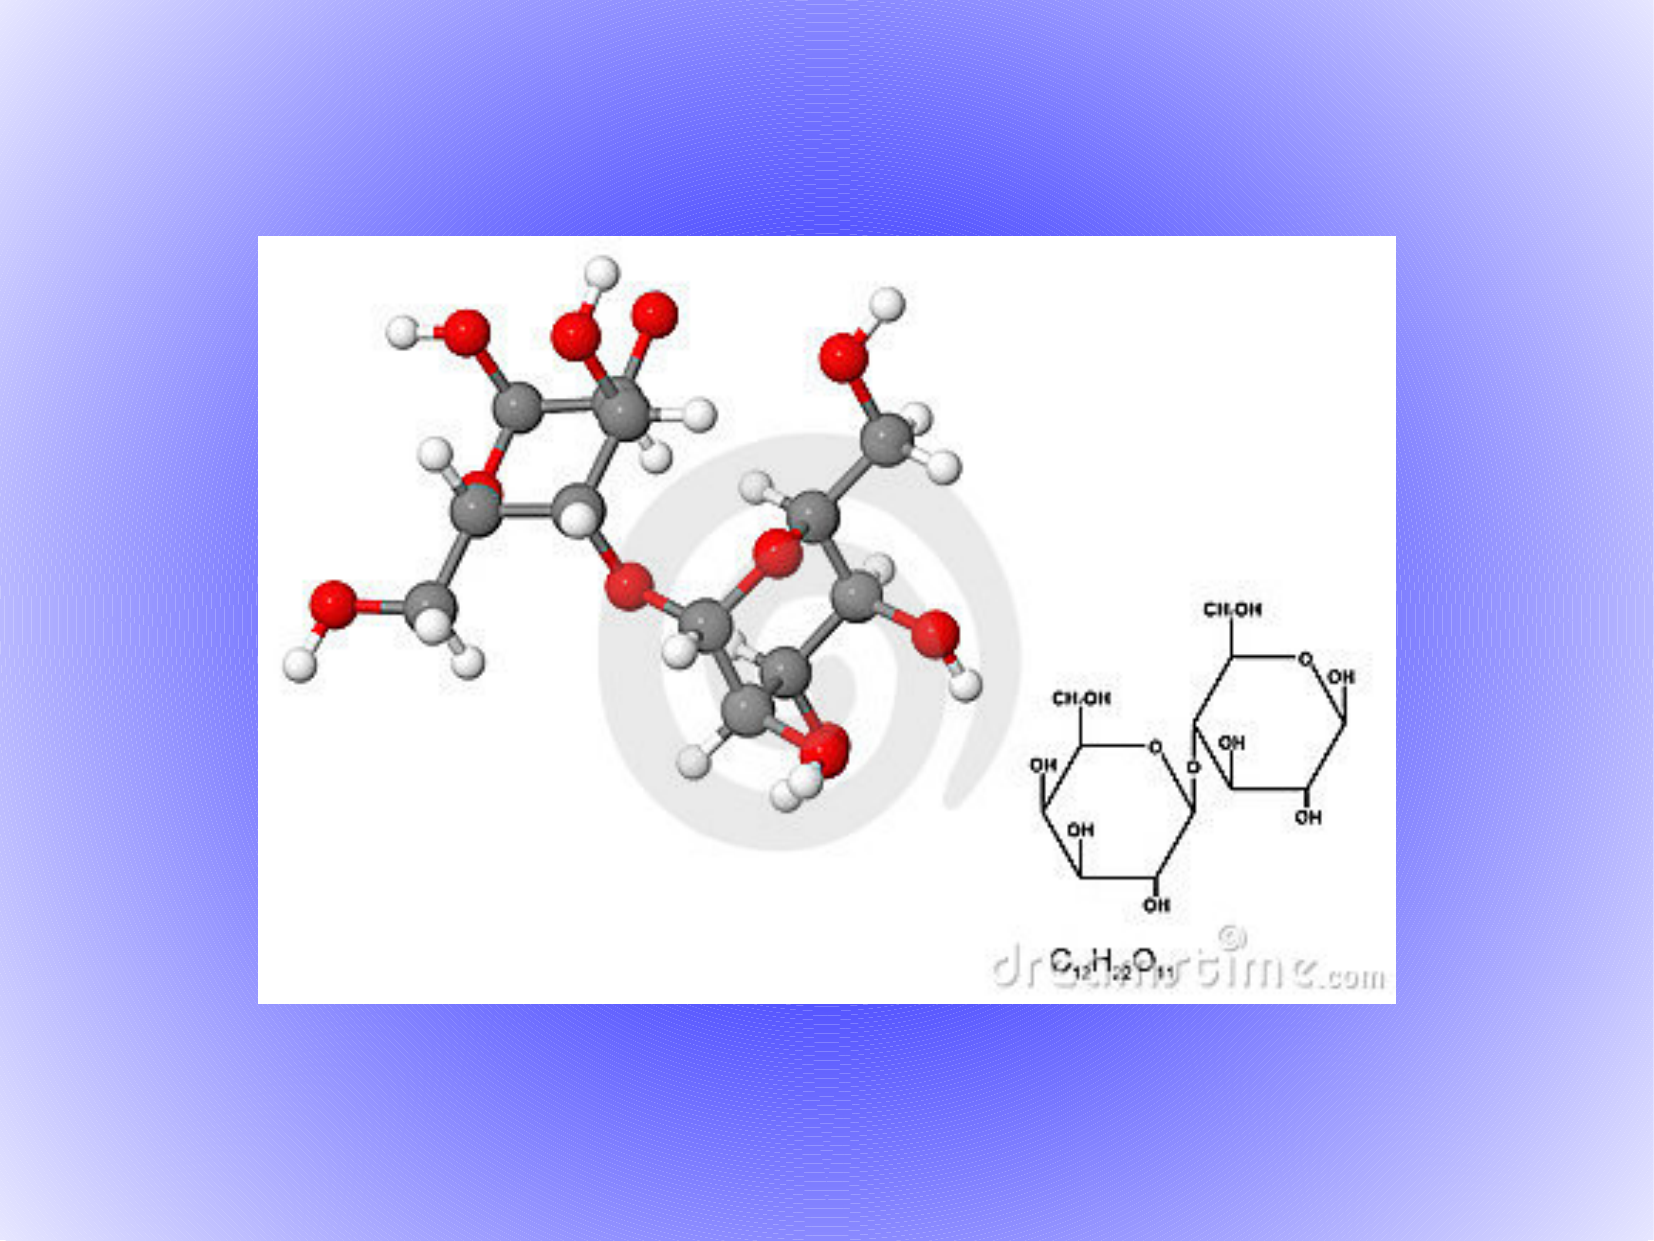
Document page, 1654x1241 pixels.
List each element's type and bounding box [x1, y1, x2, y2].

picture [258, 236, 1396, 1004]
